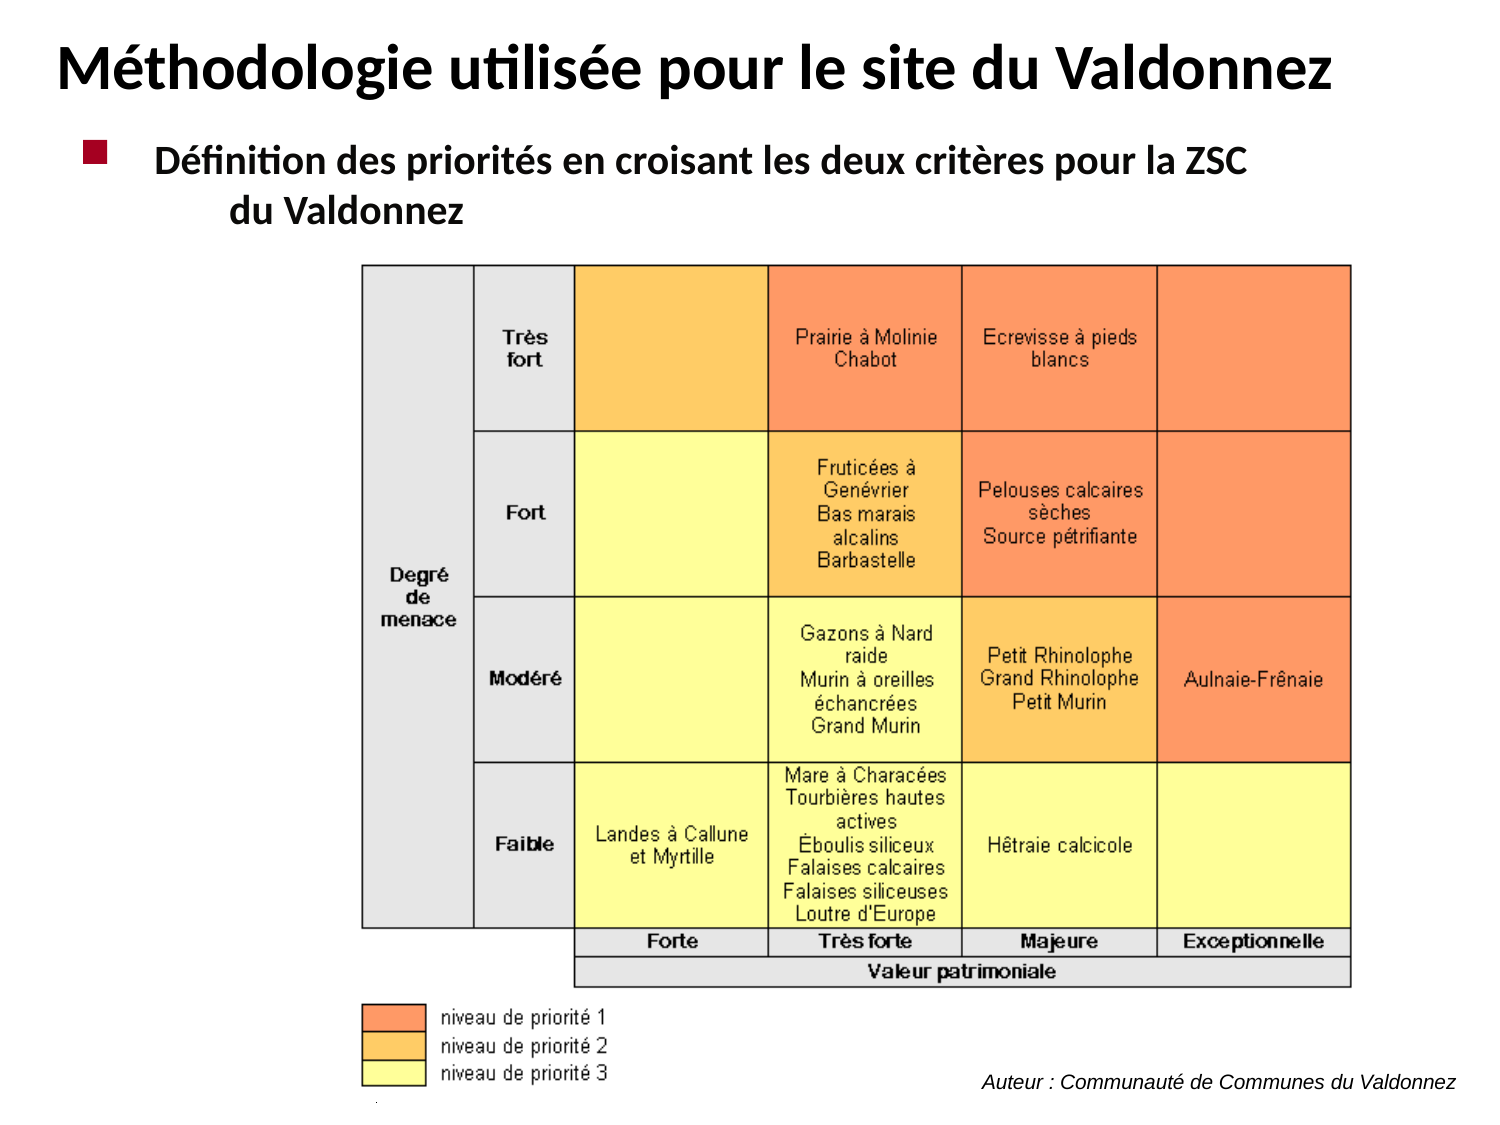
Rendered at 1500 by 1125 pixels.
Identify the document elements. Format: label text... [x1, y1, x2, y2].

text_box Méthodologie utilisée pour le site du Valdonnez [41, 0, 1500, 112]
text_box Auteur : Communauté de Communes du Valdonnez [979, 1050, 1500, 1099]
text_box Définition des priorités en croisant les deux critères pour la ZSC du Valdonnez [65, 125, 1340, 267]
picture [337, 249, 1372, 1098]
